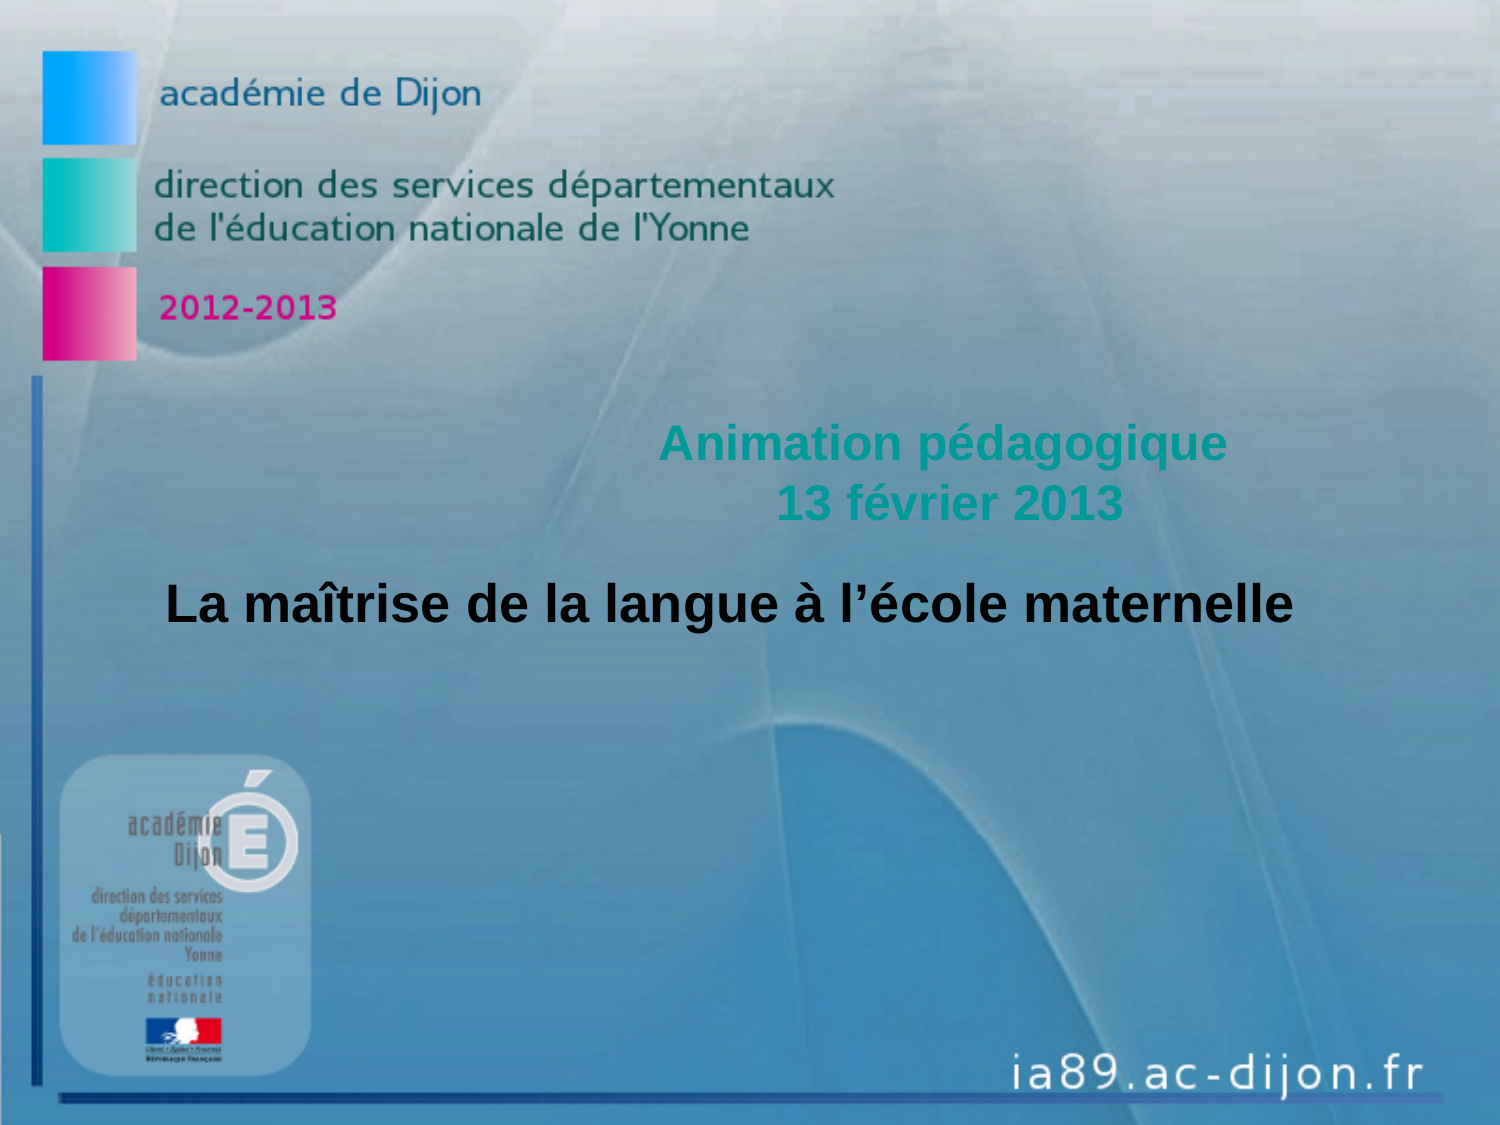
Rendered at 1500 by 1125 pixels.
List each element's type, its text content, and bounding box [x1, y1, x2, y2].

title Animation pédagogique 13 février 2013 [513, 349, 1388, 592]
picture [0, 0, 1500, 1125]
text_box La maîtrise de la langue à l’école maternelle [118, 561, 1359, 680]
